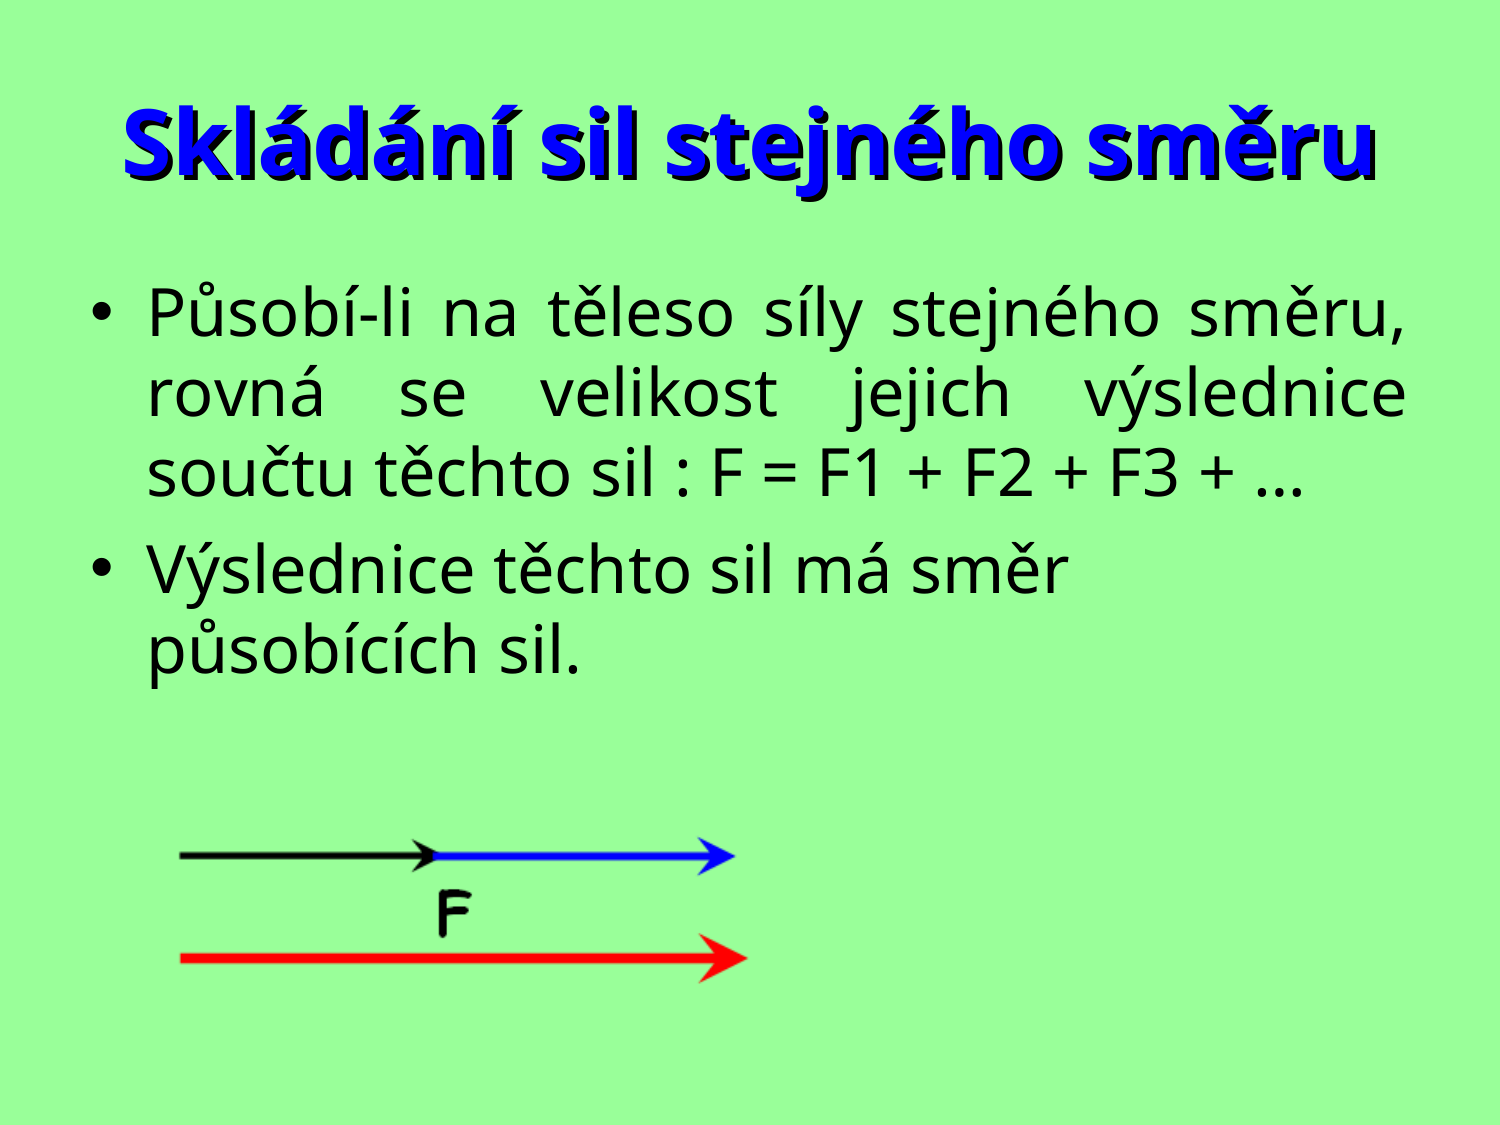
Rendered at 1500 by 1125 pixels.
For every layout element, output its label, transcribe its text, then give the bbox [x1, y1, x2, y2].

title Skládání sil stejného směru [75, 45, 1426, 233]
picture [159, 822, 757, 990]
list Působí-li na těleso síly stejného směru, rovná se velikost jejich výslednice součtu těchto sil : F = F1 + F2 + F3 + … Výslednice těchto sil má směr působících sil. [75, 262, 1426, 1006]
